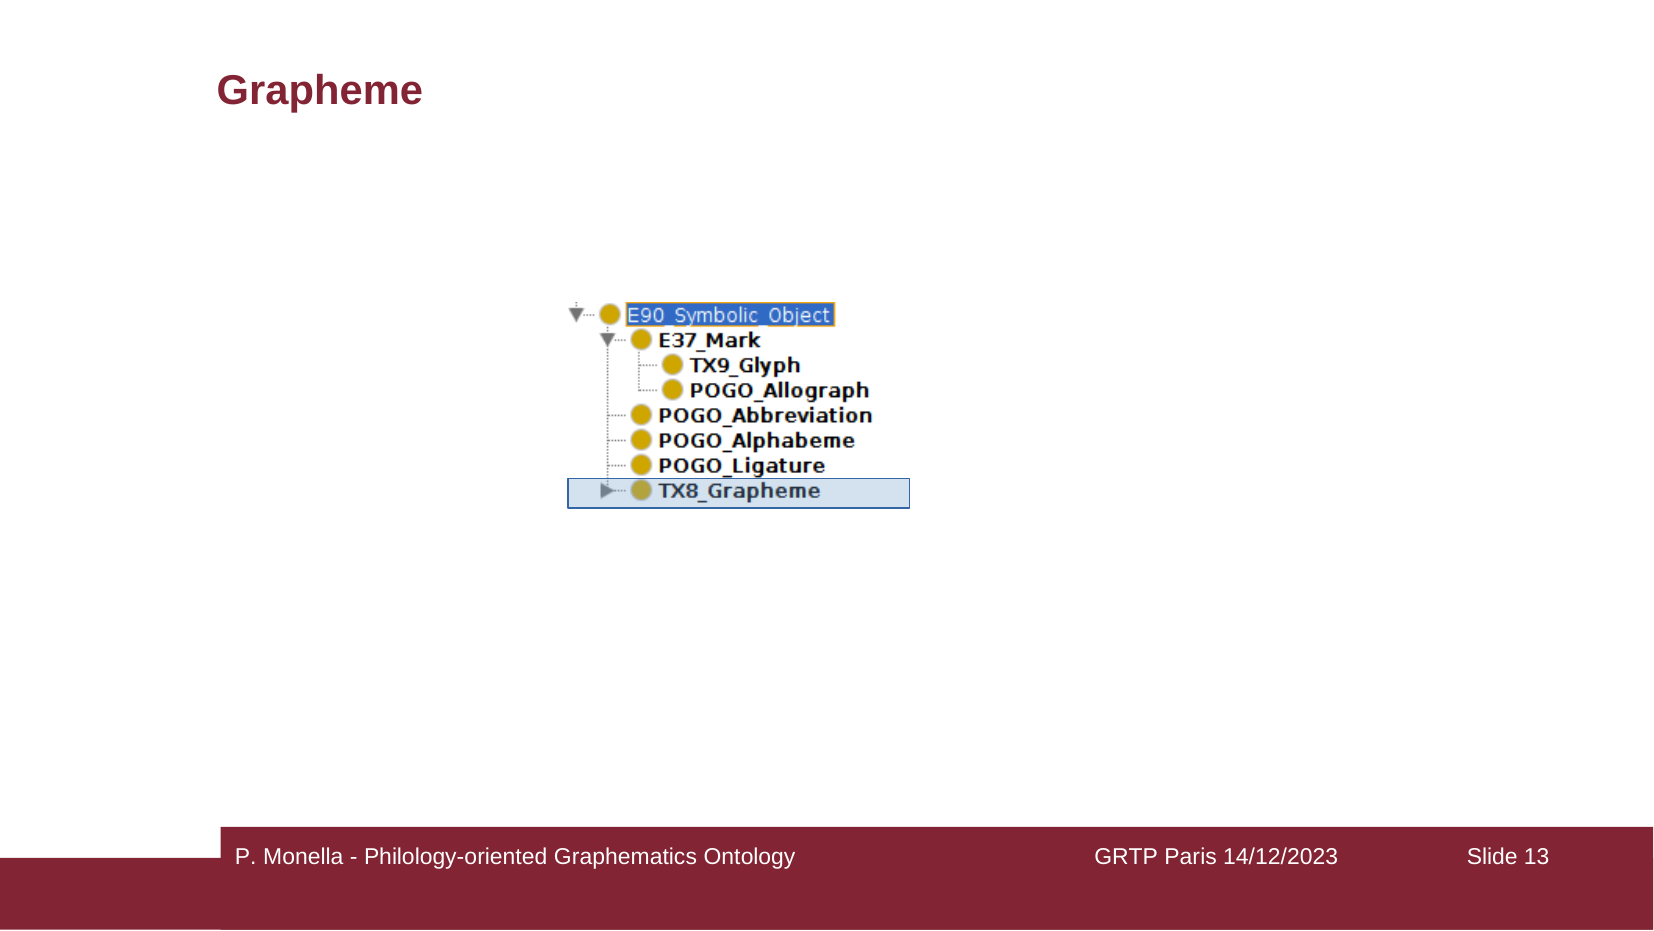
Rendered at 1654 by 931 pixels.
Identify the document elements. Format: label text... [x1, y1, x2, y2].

text_box [568, 478, 910, 508]
title Grapheme [201, 55, 1543, 124]
picture [568, 302, 884, 478]
